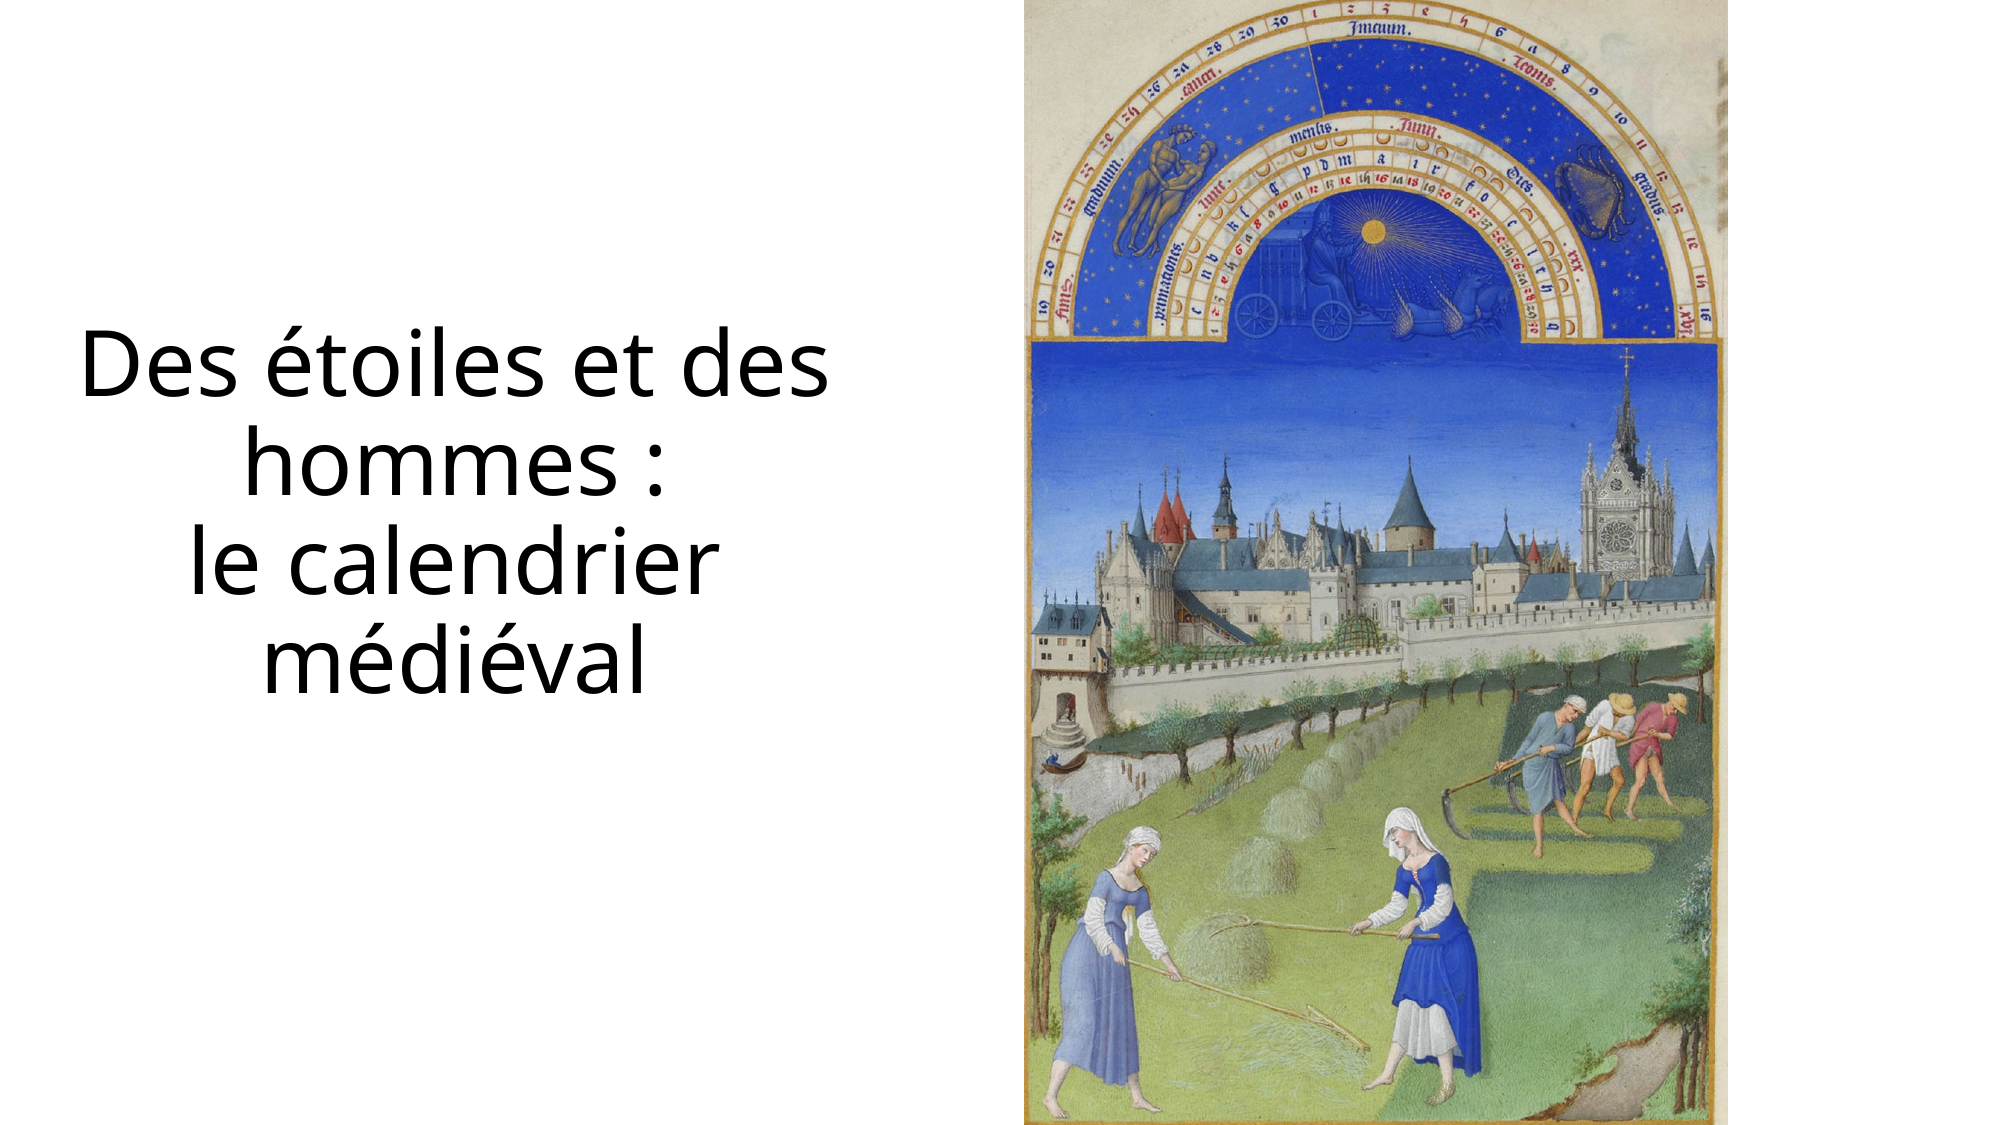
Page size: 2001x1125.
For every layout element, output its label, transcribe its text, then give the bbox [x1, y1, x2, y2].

title Des étoiles et des hommes : le calendrier médiéval [49, 180, 861, 722]
picture [1024, 0, 1728, 1125]
